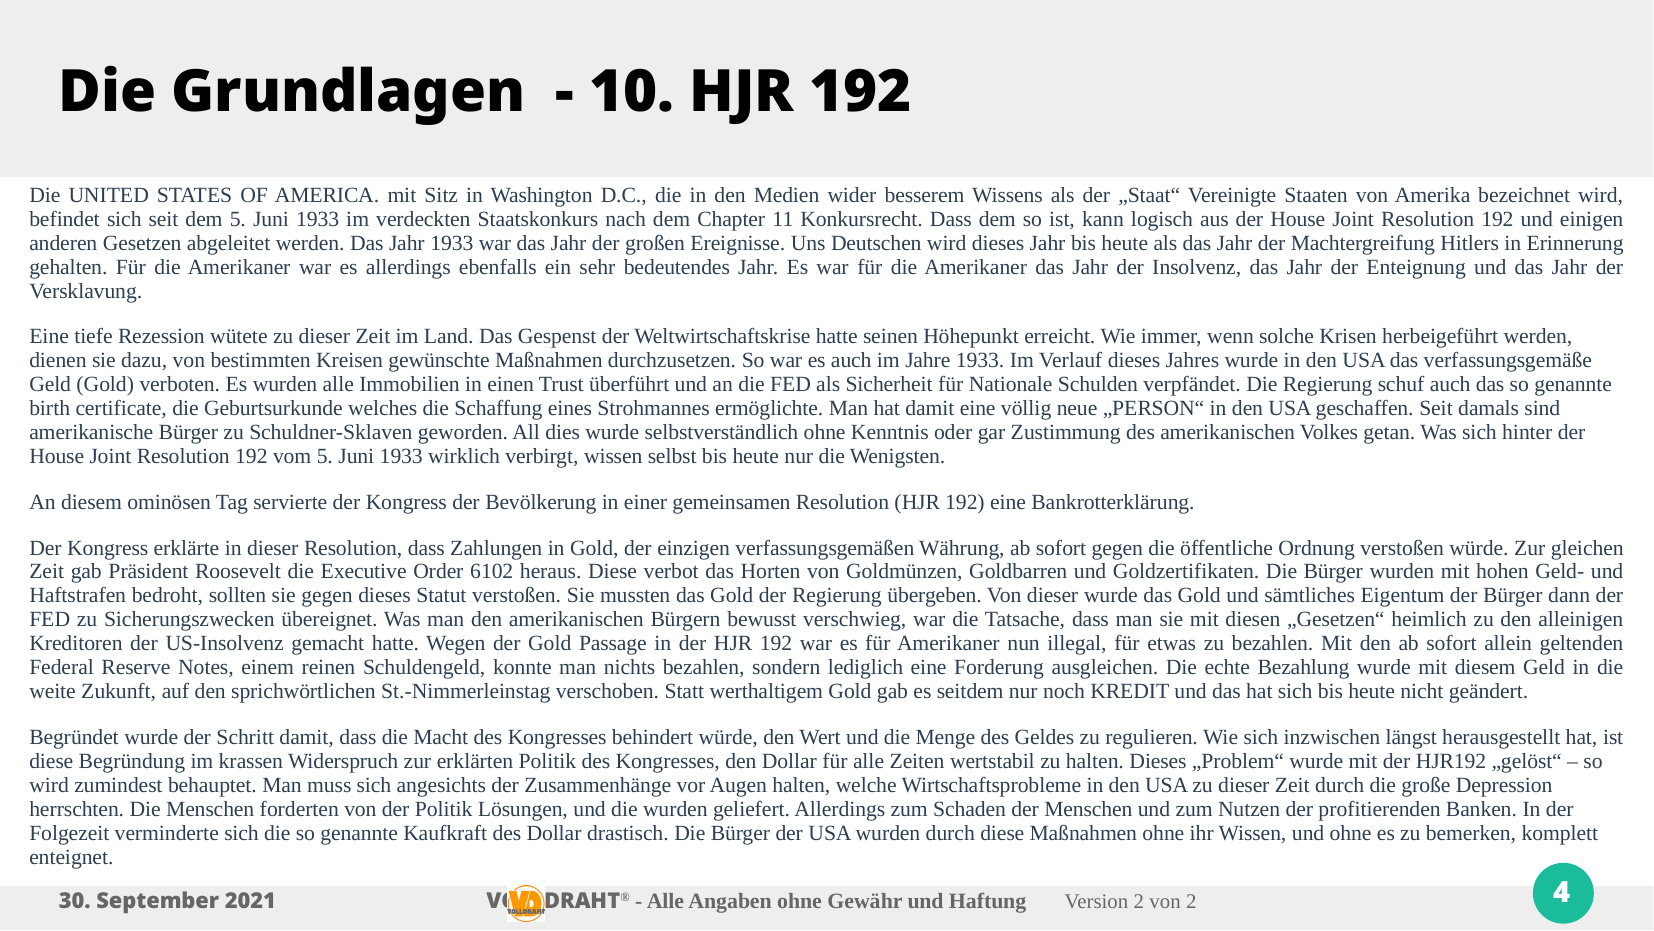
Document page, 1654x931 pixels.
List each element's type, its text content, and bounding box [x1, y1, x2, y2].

title Die Grundlagen - 10. HJR 192 [58, 29, 1595, 148]
picture [507, 892, 545, 922]
list Die UNITED STATES OF AMERICA. mit Sitz in Washington D.C., die in den Medien wider besserem Wissens als der „Staat“ Vereinigte Staaten von Amerika bezeichnet wird, befindet sich seit dem 5. Juni 1933 im verdeckten Staatskonkurs nach dem Chapter 11 Konkursrecht. Dass dem so ist, kann logisch aus der House Joint Resolution 192 und einigen anderen Gesetzen abgeleitet werden. Das Jahr 1933 war das Jahr der großen Ereignisse. Uns Deutschen wird dieses Jahr bis heute als das Jahr der Machtergreifung Hitlers in Erinnerung gehalten. Für die Amerikaner war es allerdings ebenfalls ein sehr bedeutendes Jahr. Es war für die Amerikaner das Jahr der Insolvenz, das Jahr der Enteignung und das Jahr der Versklavung. Eine tiefe Rezession wütete zu dieser Zeit im Land. Das Gespenst der Weltwirtschaftskrise hatte seinen Höhepunkt erreicht. Wie immer, wenn solche Krisen herbeigeführt werden, dienen sie dazu, von bestimmten Kreisen gewünschte Maßnahmen durchzusetzen. So war es auch im Jahre 1933. Im Verlauf dieses Jahres wurde in den USA das verfassungsgemäße Geld (Gold) verboten. Es wurden alle Immobilien in einen Trust überführt und an die FED als Sicherheit für Nationale Schulden verpfändet. Die Regierung schuf auch das so genannte birth certificate, die Geburtsurkunde welches die Schaffung eines Strohmannes ermöglichte. Man hat damit eine völlig neue „PERSON“ in den USA geschaffen. Seit damals sind amerikanische Bürger zu Schuldner-Sklaven geworden. All dies wurde selbstverständlich ohne Kenntnis oder gar Zustimmung des amerikanischen Volkes getan. Was sich hinter der House Joint Resolution 192 vom 5. Juni 1933 wirklich verbirgt, wissen selbst bis heute nur die Wenigsten. An diesem ominösen Tag servierte der Kongress der Bevölkerung in einer gemeinsamen Resolution (HJR 192) eine Bankrotterklärung. Der Kongress erklärte in dieser Resolution, dass Zahlungen in Gold, der einzigen verfassungsgemäßen Währung, ab sofort gegen die öffentliche Ordnung verstoßen würde. Zur gleichen Zeit gab Präsident Roosevelt die Executive Order 6102 heraus. Diese verbot das Horten von Goldmünzen, Goldbarren und Goldzertifikaten. Die Bürger wurden mit hohen Geld- und Haftstrafen bedroht, sollten sie gegen dieses Statut verstoßen. Sie mussten das Gold der Regierung übergeben. Von dieser wurde das Gold und sämtliches Eigentum der Bürger dann der FED zu Sicherungszwecken übereignet. Was man den amerikanischen Bürgern bewusst verschwieg, war die Tatsache, dass man sie mit diesen „Gesetzen“ heimlich zu den alleinigen Kreditoren der US-Insolvenz gemacht hatte. Wegen der Gold Passage in der HJR 192 war es für Amerikaner nun illegal, für etwas zu bezahlen. Mit den ab sofort allein geltenden Federal Reserve Notes, einem reinen Schuldengeld, konnte man nichts bezahlen, sondern lediglich eine Forderung ausgleichen. Die echte Bezahlung wurde mit diesem Geld in die weite Zukunft, auf den sprichwörtlichen St.-Nimmerleinstag verschoben. Statt werthaltigem Gold gab es seitdem nur noch KREDIT und das hat sich bis heute nicht geändert. Begründet wurde der Schritt damit, dass die Macht des Kongresses behindert würde, den Wert und die Menge des Geldes zu regulieren. Wie sich inzwischen längst herausgestellt hat, ist diese Begründung im krassen Widerspruch zur erklärten Politik des Kongresses, den Dollar für alle Zeiten wertstabil zu halten. Dieses „Problem“ wurde mit der HJR192 „gelöst“ – so wird zumindest behauptet. Man muss sich angesichts der Zusammenhänge vor Augen halten, welche Wirtschaftsprobleme in den USA zu dieser Zeit durch die große Depression herrschten. Die Menschen forderten von der Politik Lösungen, und die wurden geliefert. Allerdings zum Schaden der Menschen und zum Nutzen der profitierenden Banken. In der Folgezeit verminderte sich die so genannte Kaufkraft des Dollar drastisch. Die Bürger der USA wurden durch diese Maßnahmen ohne ihr Wissen, und ohne es zu bemerken, komplett enteignet. [29, 182, 1624, 892]
